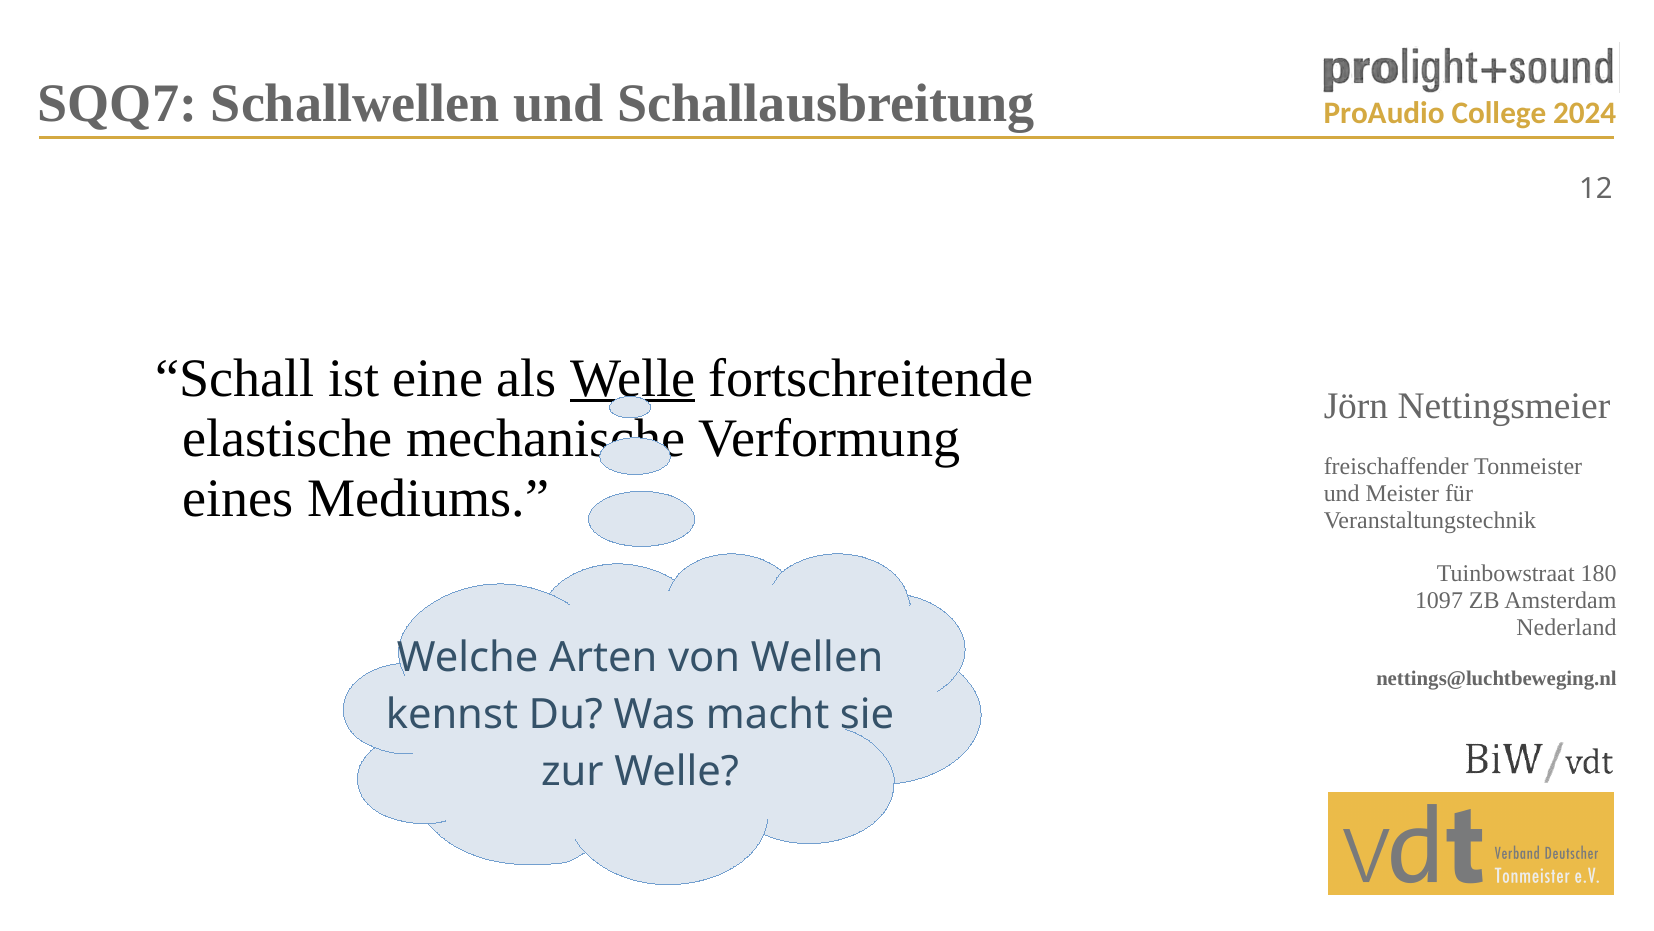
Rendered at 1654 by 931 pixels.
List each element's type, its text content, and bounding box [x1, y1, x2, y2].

text_box Welche Arten von Wellen kennst Du? Was macht sie zur Welle? [588, 491, 695, 547]
list “Schall ist eine als Welle fortschreitende elastische mechanische Verformung eines Mediums.” [37, 187, 1313, 913]
picture [1318, 42, 1620, 93]
text_box Welche Arten von Wellen kennst Du? Was macht sie zur Welle? [599, 437, 671, 475]
title SQQ7: Schallwellen und Schallausbreitung [37, 43, 1275, 164]
list Die zweite Quelle kann auch eine Reflexion sein. [1462, 738, 1619, 784]
text_box Welche Arten von Wellen kennst Du? Was macht sie zur Welle? [343, 553, 982, 885]
